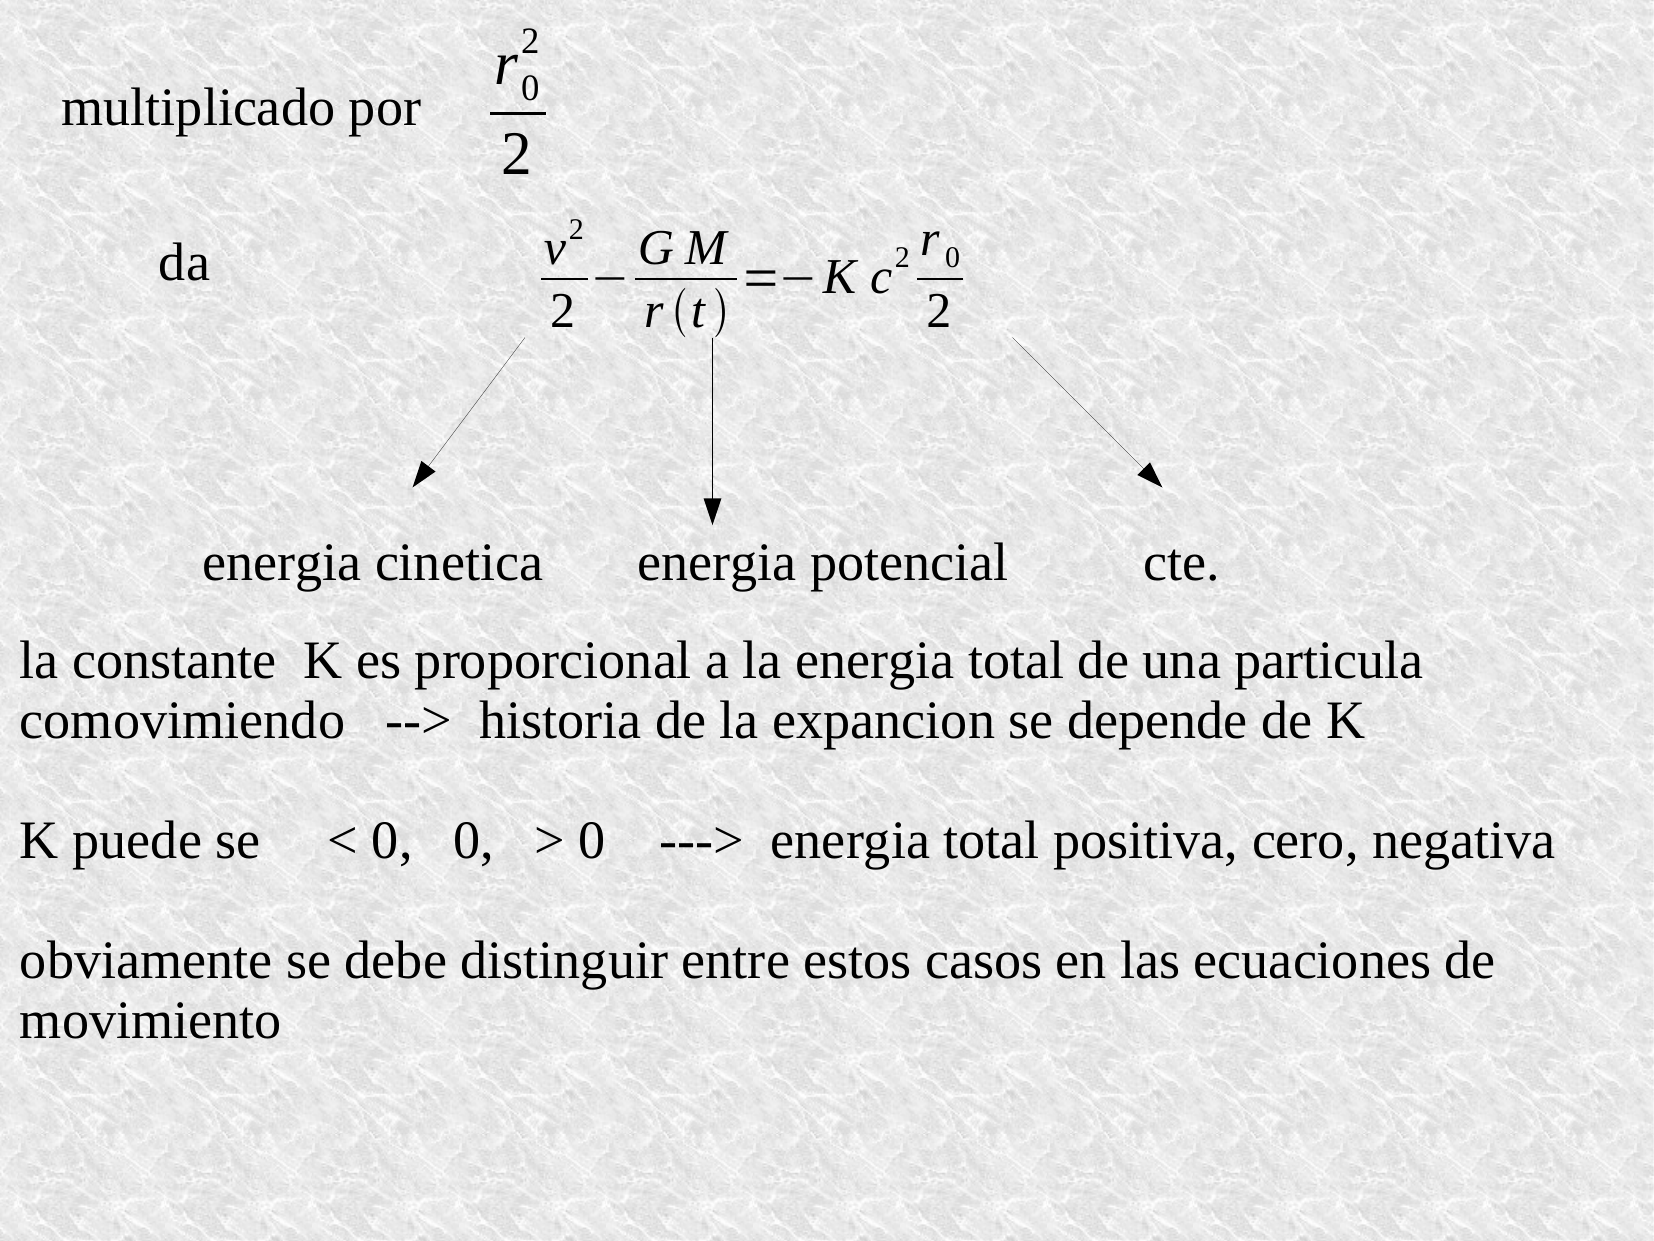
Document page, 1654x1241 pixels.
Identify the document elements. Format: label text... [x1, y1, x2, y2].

chart [525, 211, 977, 340]
text_box multiplicado por [46, 69, 451, 151]
text_box energia cinetica energia potencial cte. [187, 525, 1426, 606]
chart [471, 22, 563, 188]
picture [0, 0, 1654, 1241]
text_box la constante K es proporcional a la energia total de una particula comovimiendo --> historia de la expancion se depende de K K puede se < 0, 0, > 0 ---> energia total positiva, cero, negativa obviamente se debe distinguir entre estos casos en las ecuaciones de movimiento [5, 623, 1586, 1097]
text_box da [144, 225, 226, 306]
